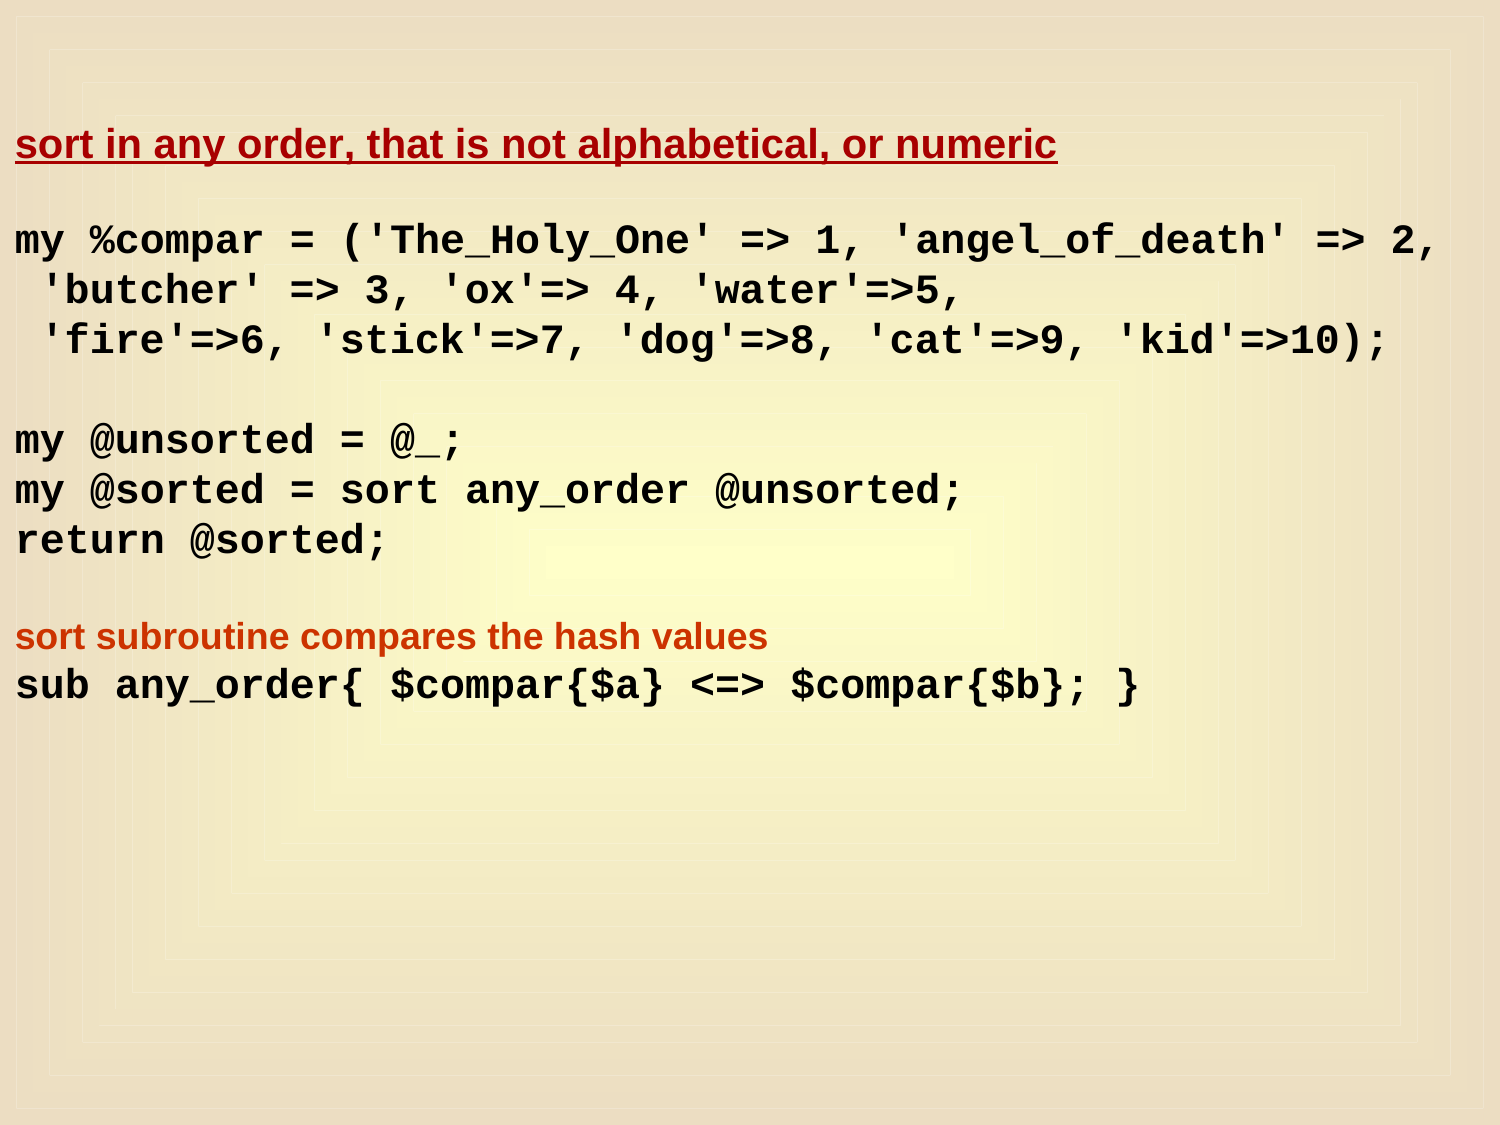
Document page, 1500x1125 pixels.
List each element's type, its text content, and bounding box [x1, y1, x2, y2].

text_box sort in any order, that is not alphabetical, or numeric my %compar = ('The_Holy_One' => 1, 'angel_of_death' => 2, 'butcher' => 3, 'ox'=> 4, 'water'=>5, 'fire'=>6, 'stick'=>7, 'dog'=>8, 'cat'=>9, 'kid'=>10); my @unsorted = @_; my @sorted = sort any_order @unsorted; return @sorted; sort subroutine compares the hash values sub any_order{ $compar{$a} <=> $compar{$b}; } [0, 109, 1500, 766]
